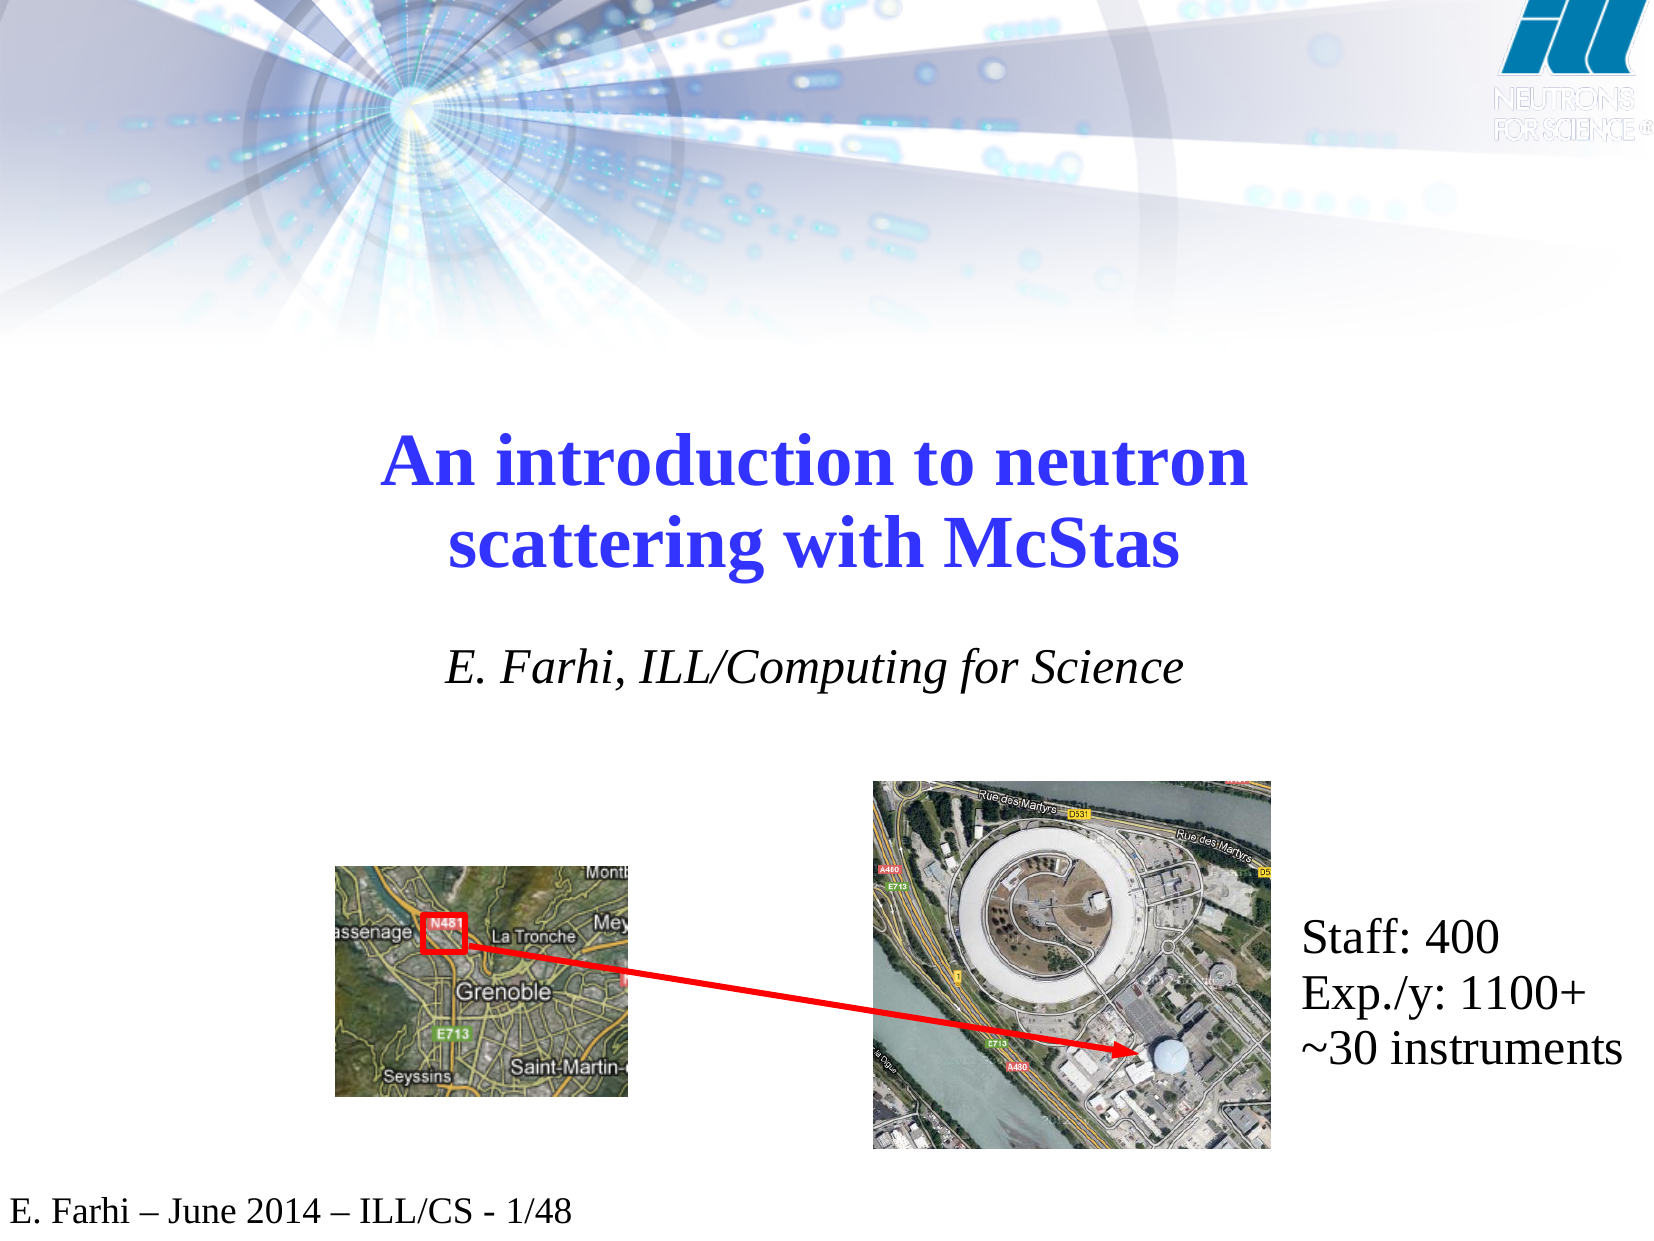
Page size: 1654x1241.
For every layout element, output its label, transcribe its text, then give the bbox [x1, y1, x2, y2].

picture [426, 918, 462, 949]
text_box Staff: 400 Exp./y: 1100+ ~30 instruments [1301, 909, 1625, 1077]
picture [335, 866, 628, 1097]
text_box An introduction to neutron scattering with McStas E. Farhi, ILL/Computing for Science [276, 418, 1355, 697]
picture [0, 0, 1654, 355]
picture [873, 781, 1271, 1149]
